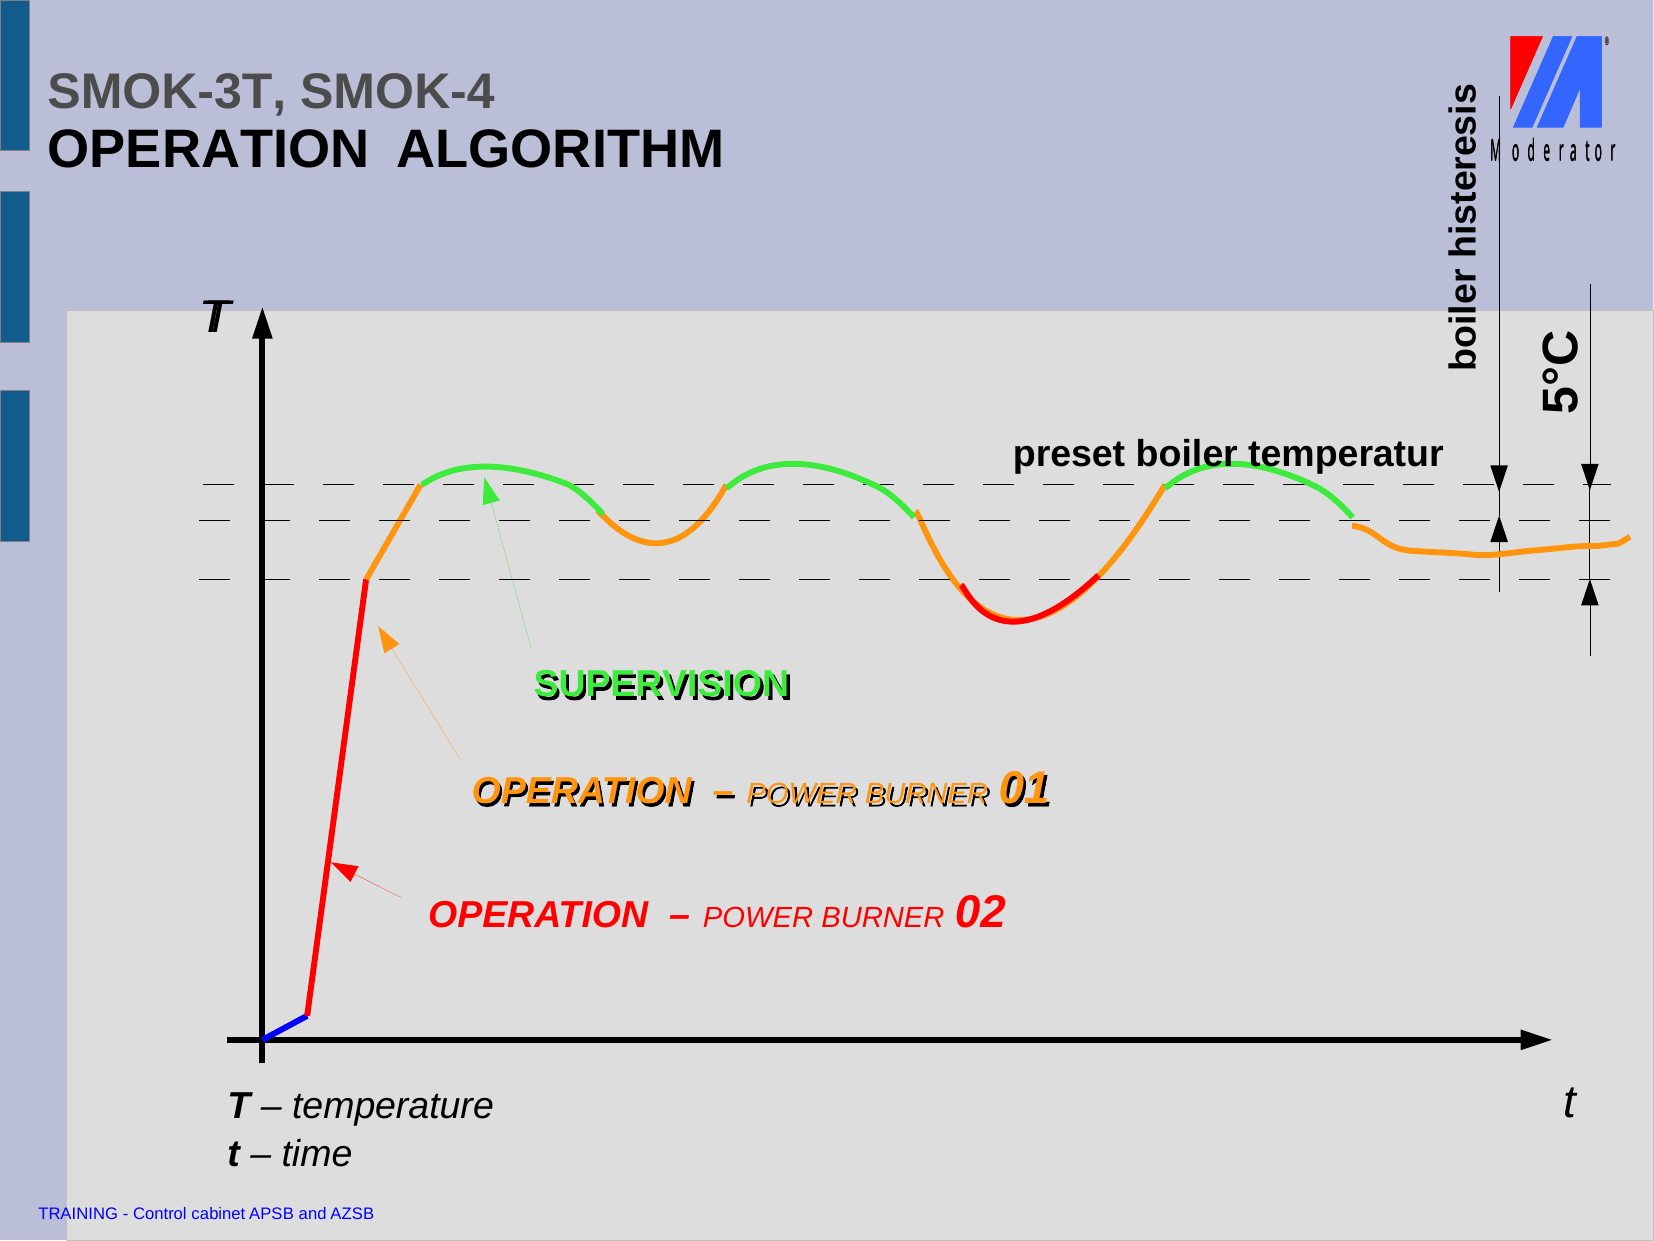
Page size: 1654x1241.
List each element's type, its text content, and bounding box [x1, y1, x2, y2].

text_box preset boiler temperatur [874, 383, 1583, 485]
text_box SUPERVISION [460, 655, 863, 714]
text_box 5°C [1524, 283, 1597, 461]
title SMOK-3T, SMOK-4 OPERATION ALGORITHM [47, 0, 1536, 464]
text_box t [1528, 1068, 1611, 1135]
text_box OPERATION – POWER BURNER 01 [456, 754, 1075, 822]
text_box boiler histeresis [1434, 11, 1493, 383]
text_box TRAINING - Control cabinet APSB and AZSB [23, 1197, 1134, 1231]
text_box OPERATION – POWER BURNER 02 [413, 878, 1069, 945]
picture [1536, 33, 1631, 167]
text_box T – temperature [212, 1077, 863, 1136]
text_box t – time [212, 1124, 733, 1183]
